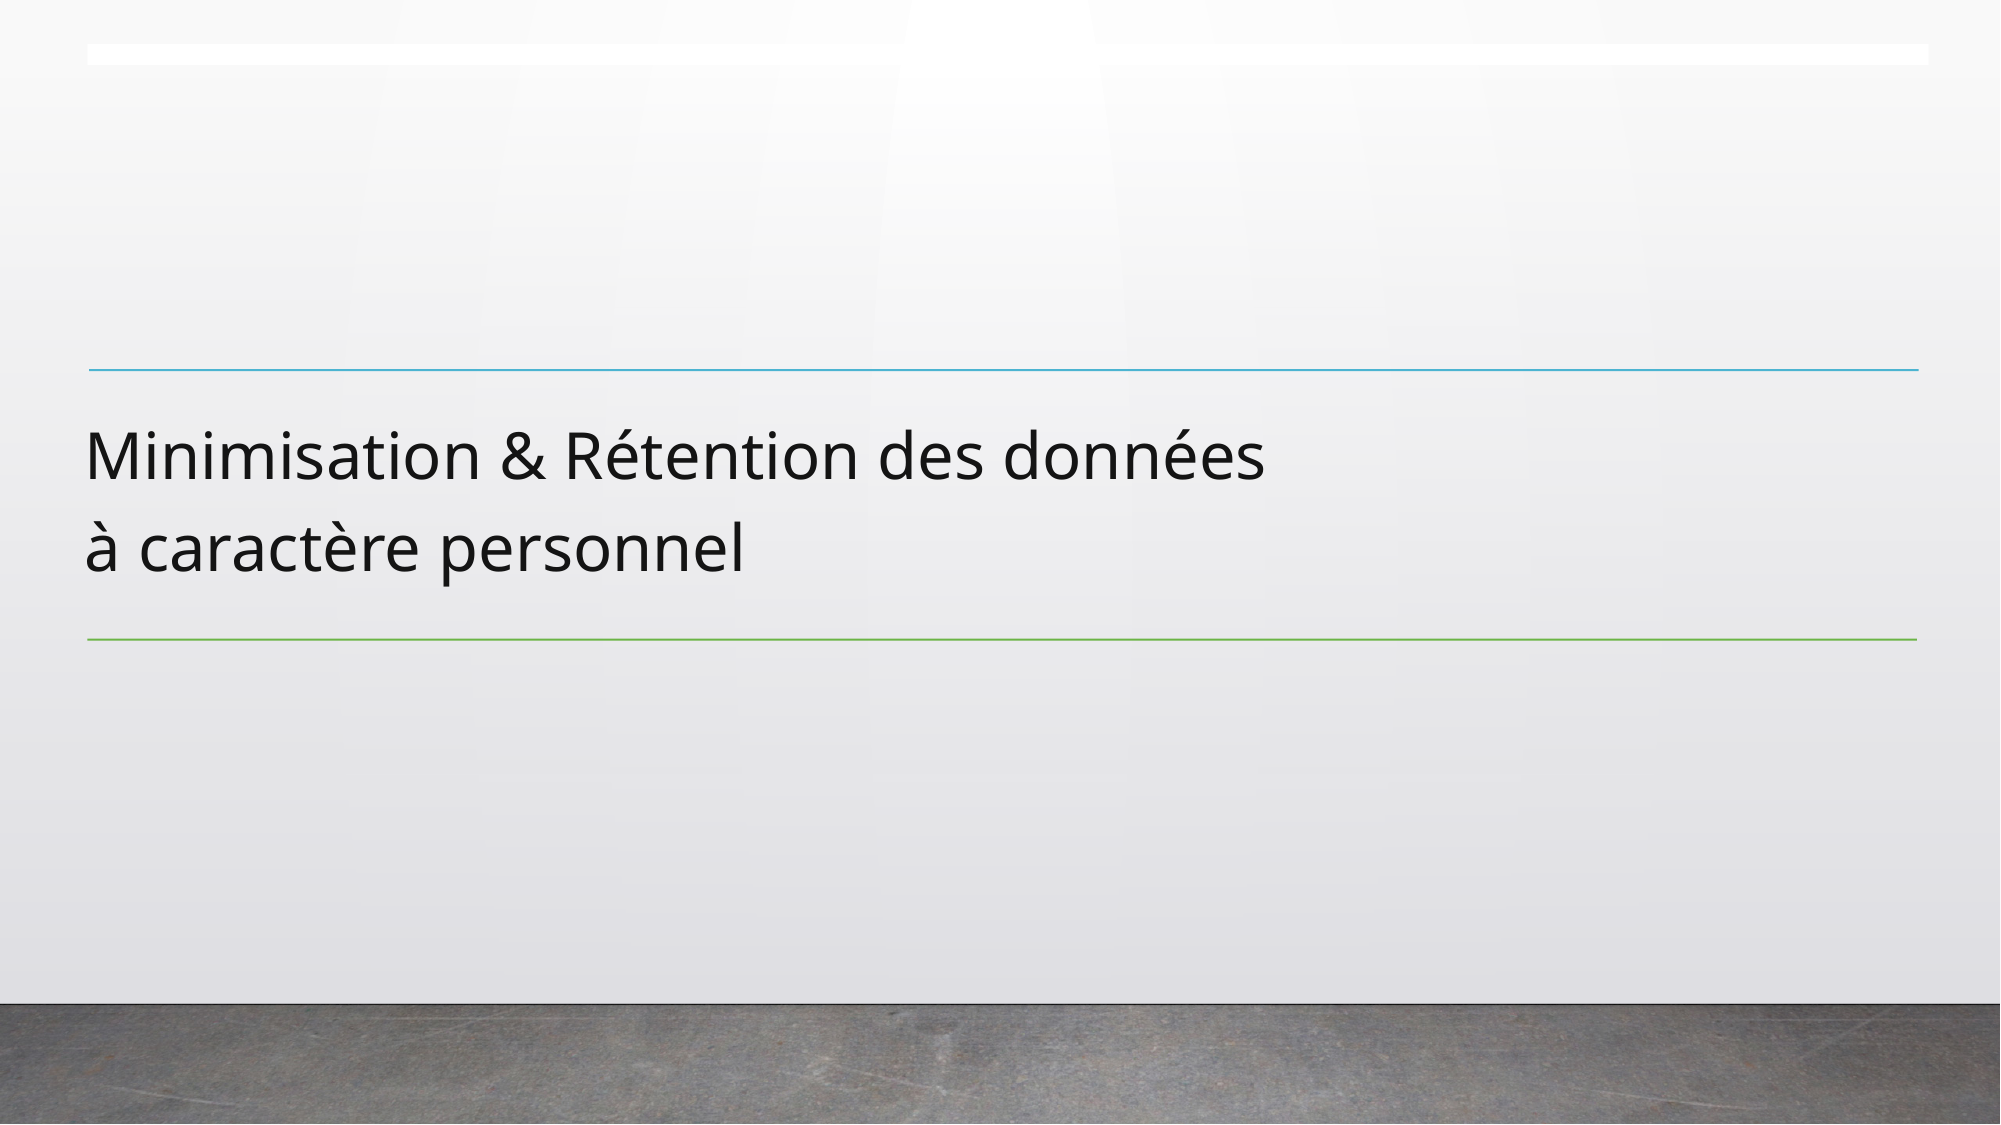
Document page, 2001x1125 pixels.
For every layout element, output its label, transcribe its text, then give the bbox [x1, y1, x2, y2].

list Minimisation & Rétention des données à caractère personnel [69, 407, 1912, 592]
picture [0, 1004, 2000, 1124]
